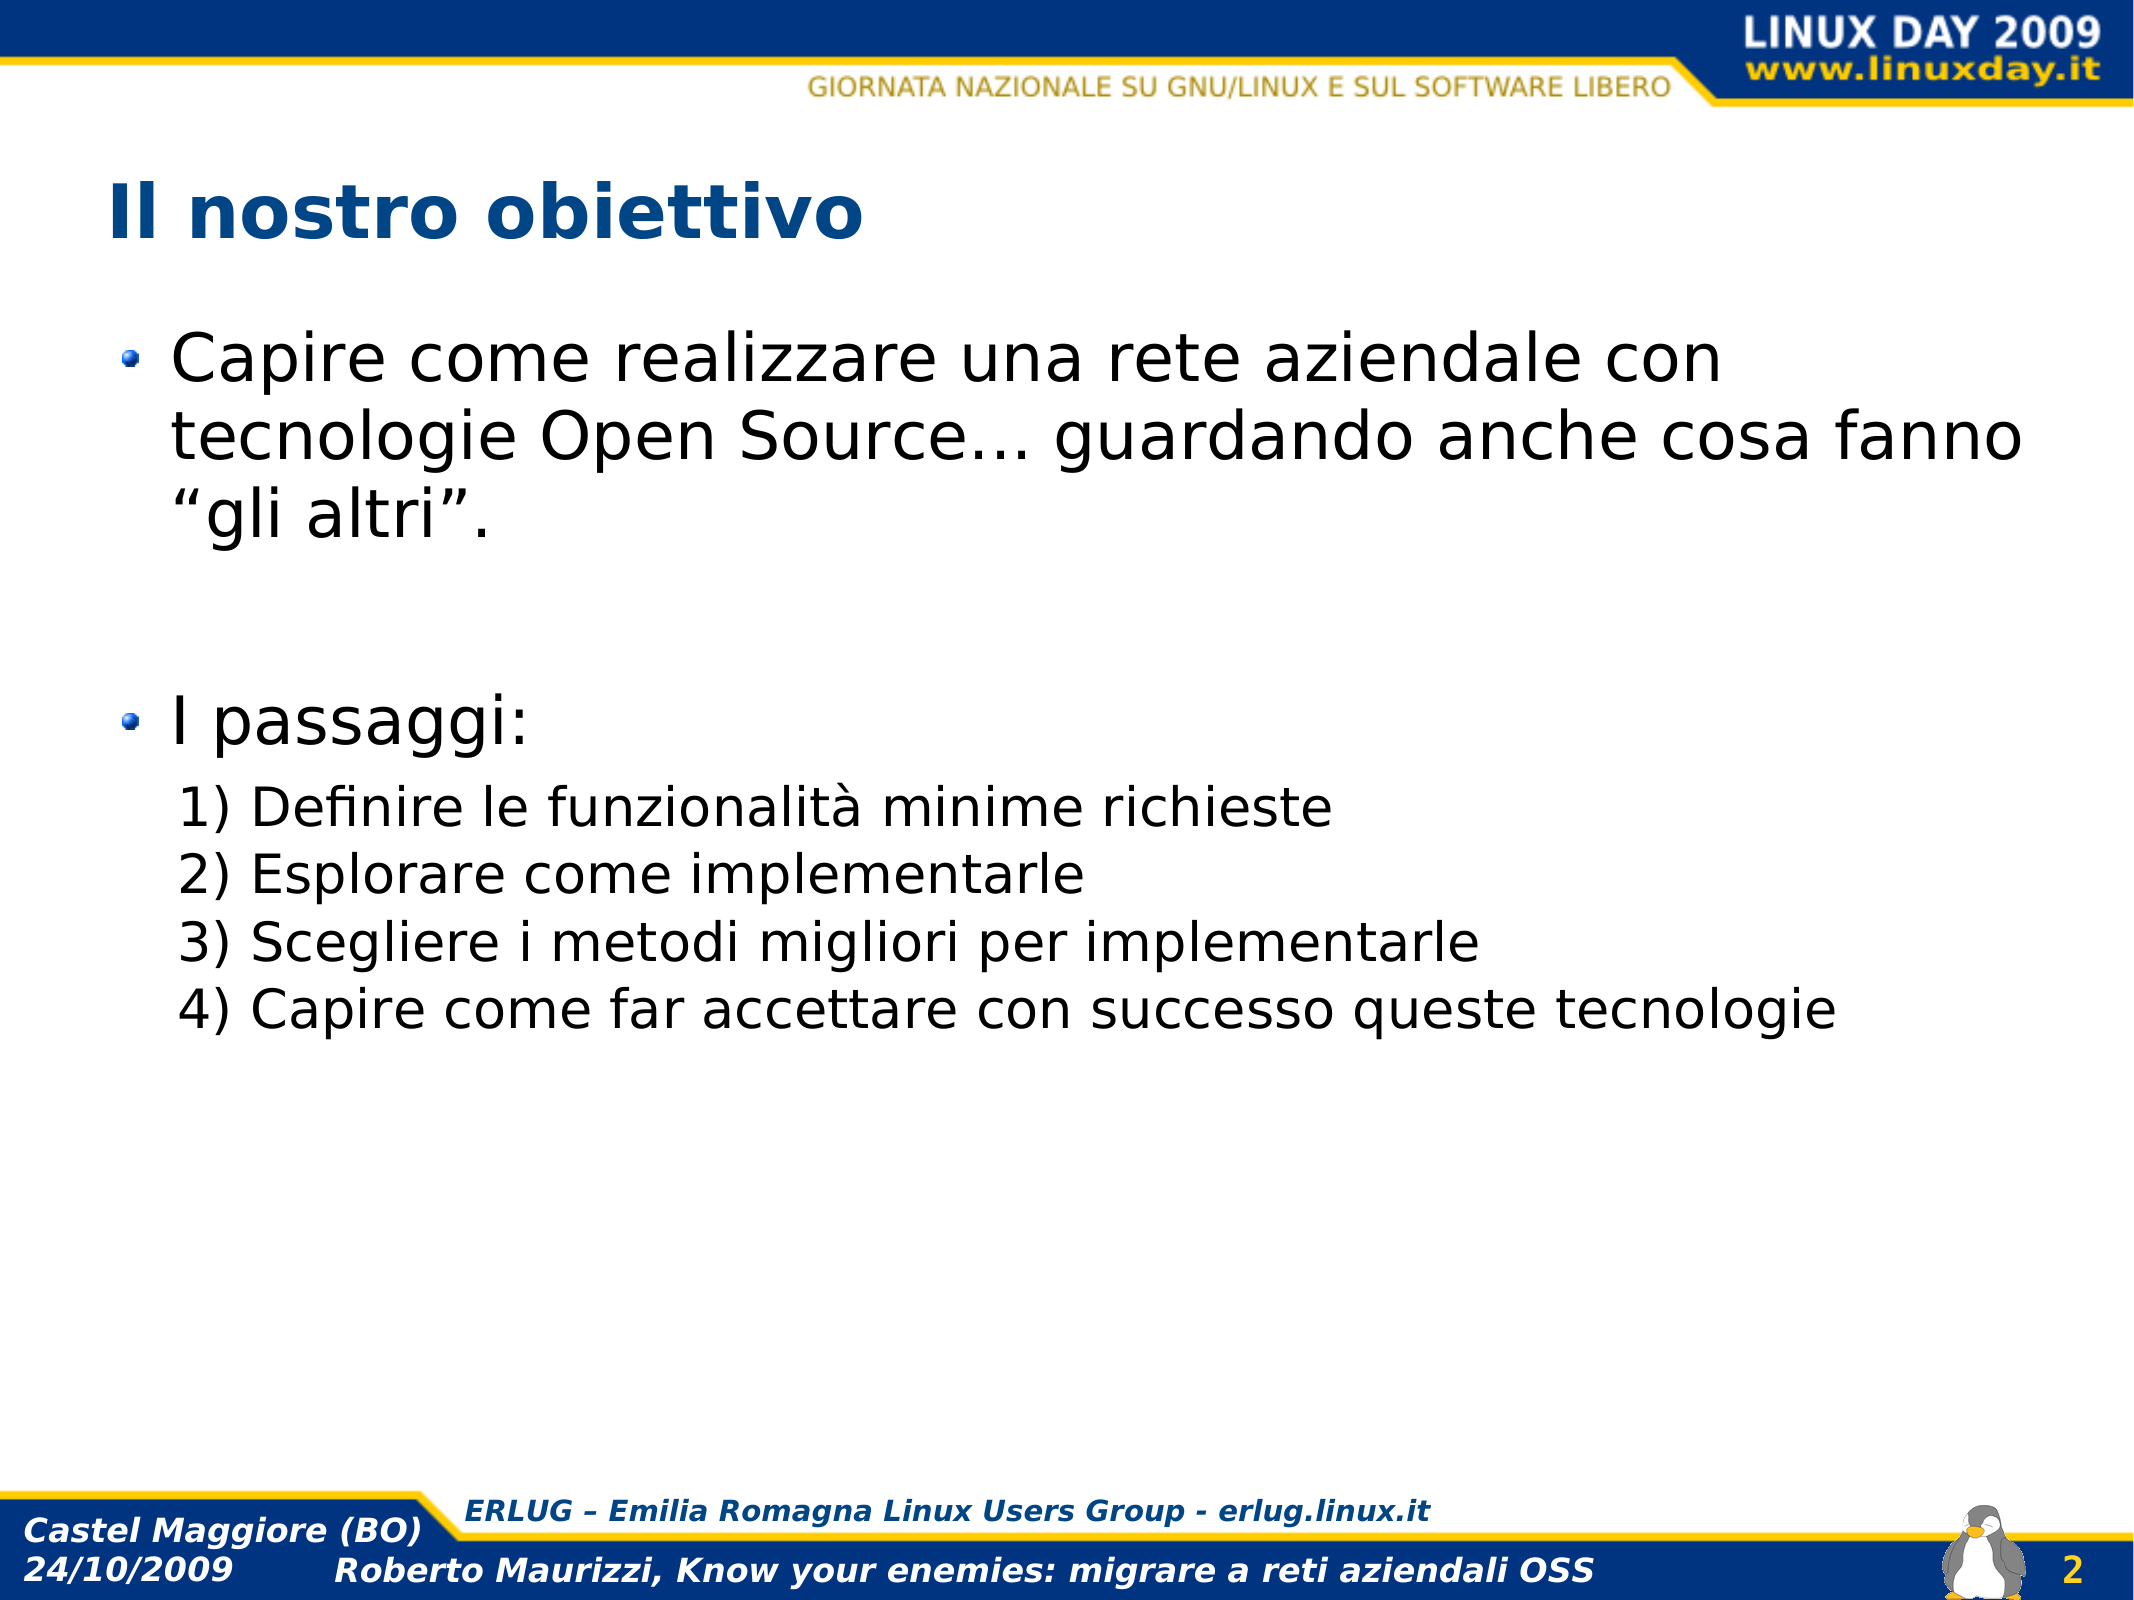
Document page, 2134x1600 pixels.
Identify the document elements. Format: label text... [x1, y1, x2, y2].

title Il nostro obiettivo [106, 159, 2080, 267]
list Capire come realizzare una rete aziendale con tecnologie Open Source... guardando anche cosa fanno “gli altri”. I passaggi: Definire le funzionalità minime richieste Esplorare come implementarle Scegliere i metodi migliori per implementarle Capire come far accettare con successo queste tecnologie [106, 319, 2027, 1441]
picture [0, 0, 2134, 1600]
